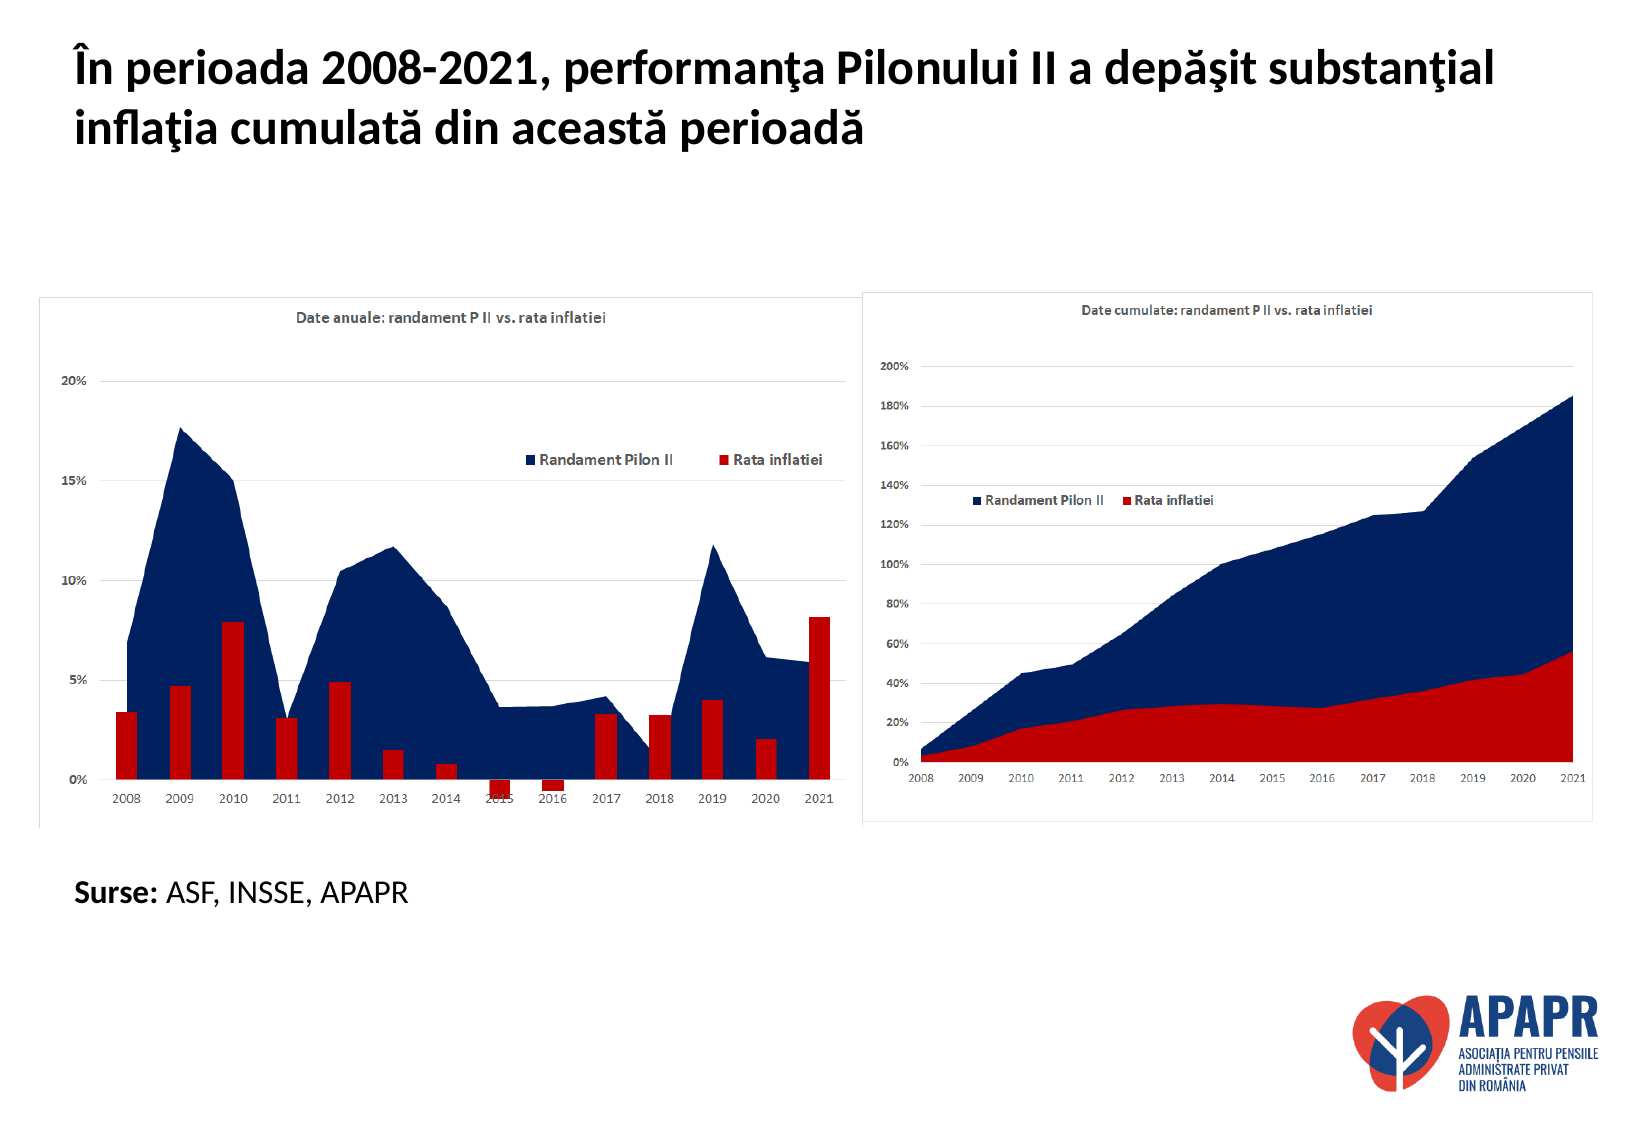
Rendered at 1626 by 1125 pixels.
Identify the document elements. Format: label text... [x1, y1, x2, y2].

picture [39, 292, 1593, 828]
picture [1274, 900, 1626, 1125]
text_box În perioada 2008-2021, performanţa Pilonului II a depăşit substanţial inflaţia cumulată din această perioadă [59, 25, 1566, 163]
text_box Surse: ASF, INSSE, APAPR [59, 862, 476, 918]
